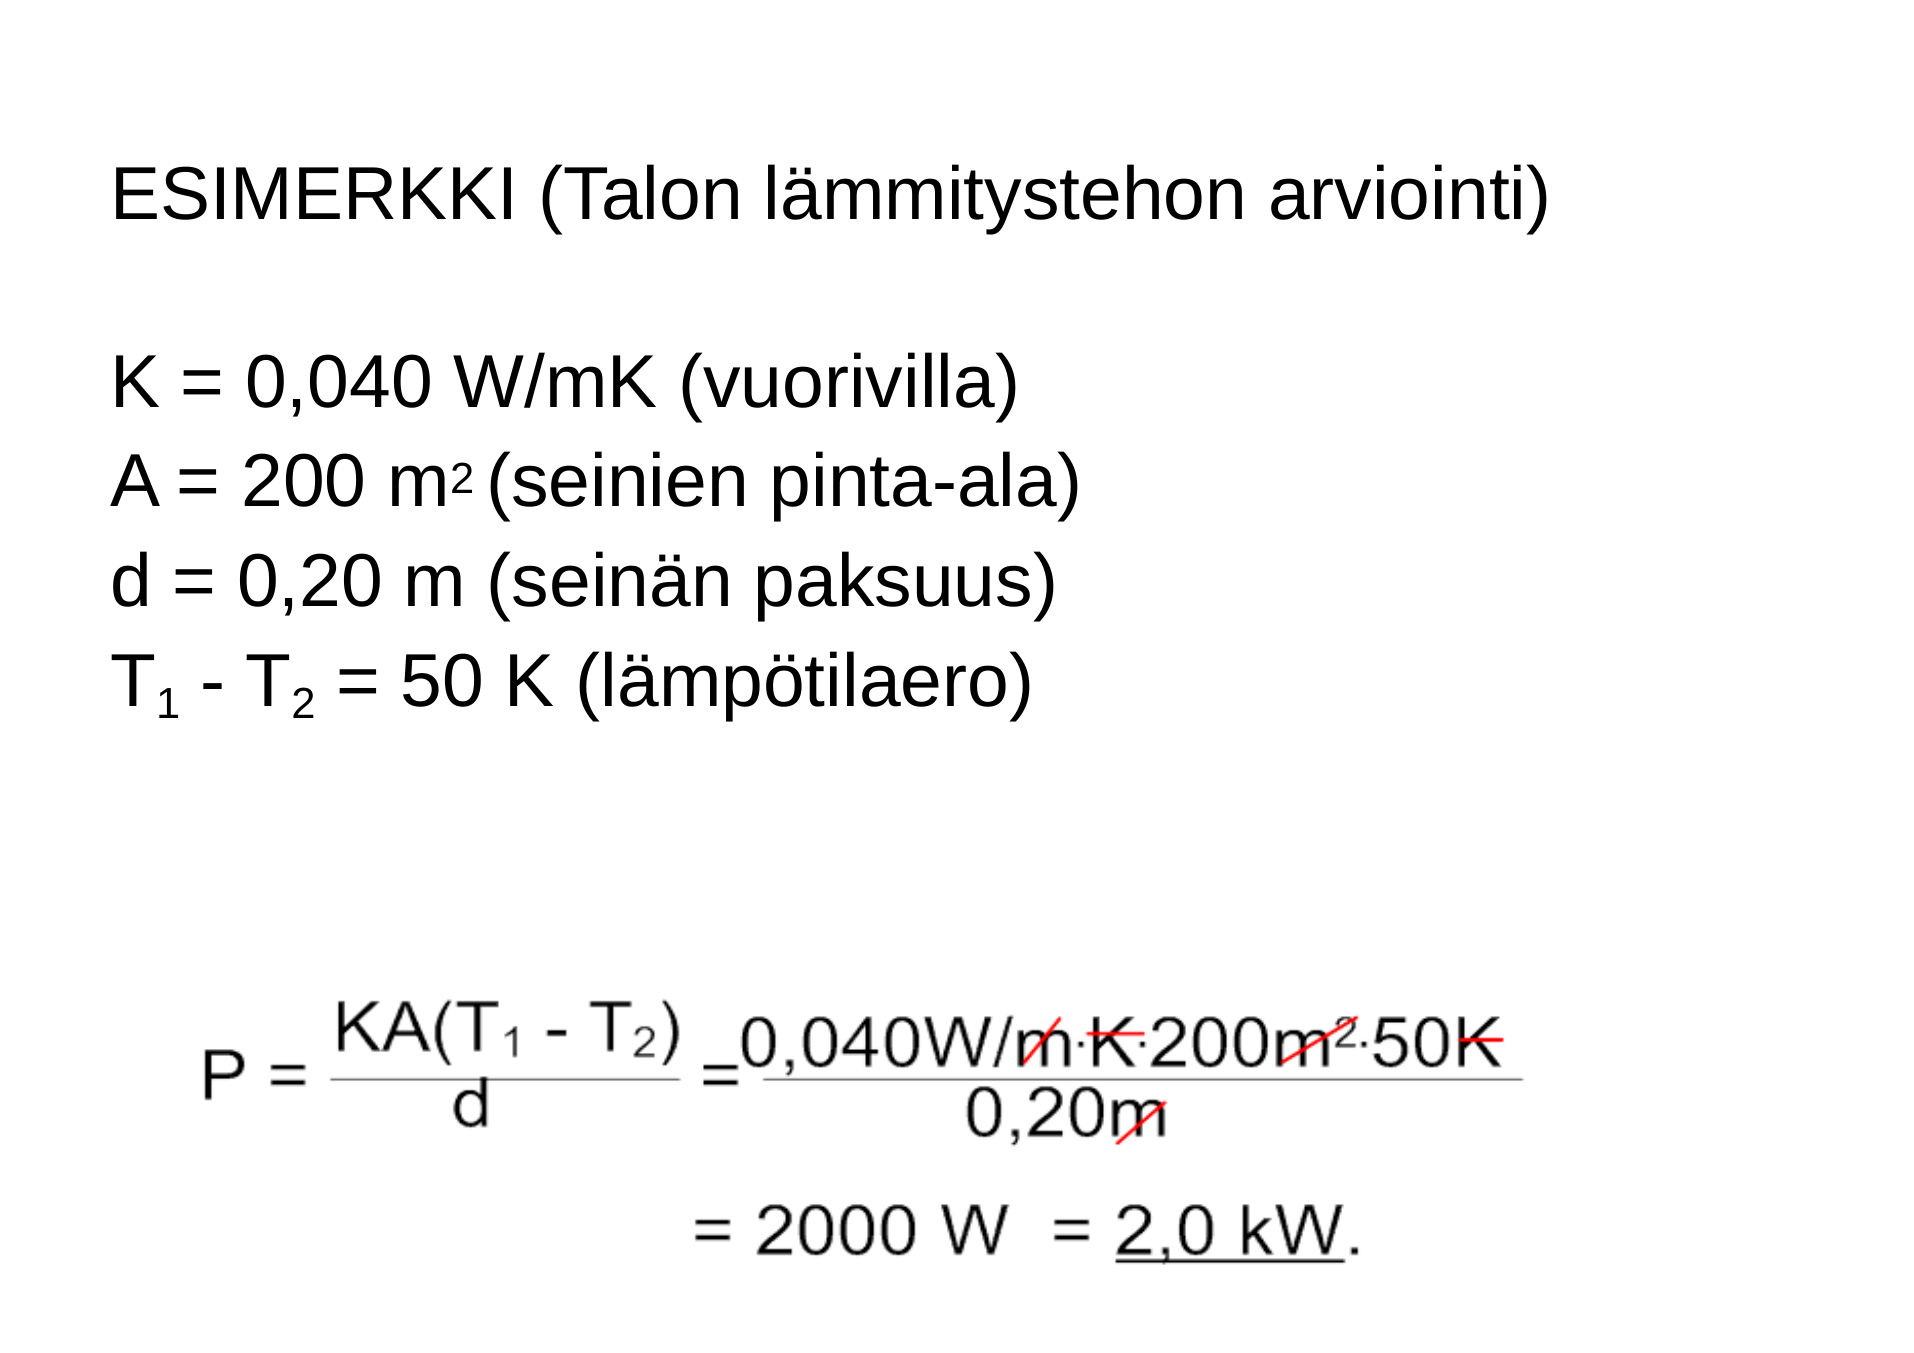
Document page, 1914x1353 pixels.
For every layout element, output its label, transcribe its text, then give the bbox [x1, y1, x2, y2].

picture [138, 899, 1627, 1327]
text_box ESIMERKKI (Talon lämmitystehon arviointi) K = 0,040 W/mK (vuorivilla) A = 200 m2 (seinien pinta-ala) d = 0,20 m (seinän paksuus) T1 - T2 = 50 K (lämpötilaero) [95, 145, 1799, 696]
